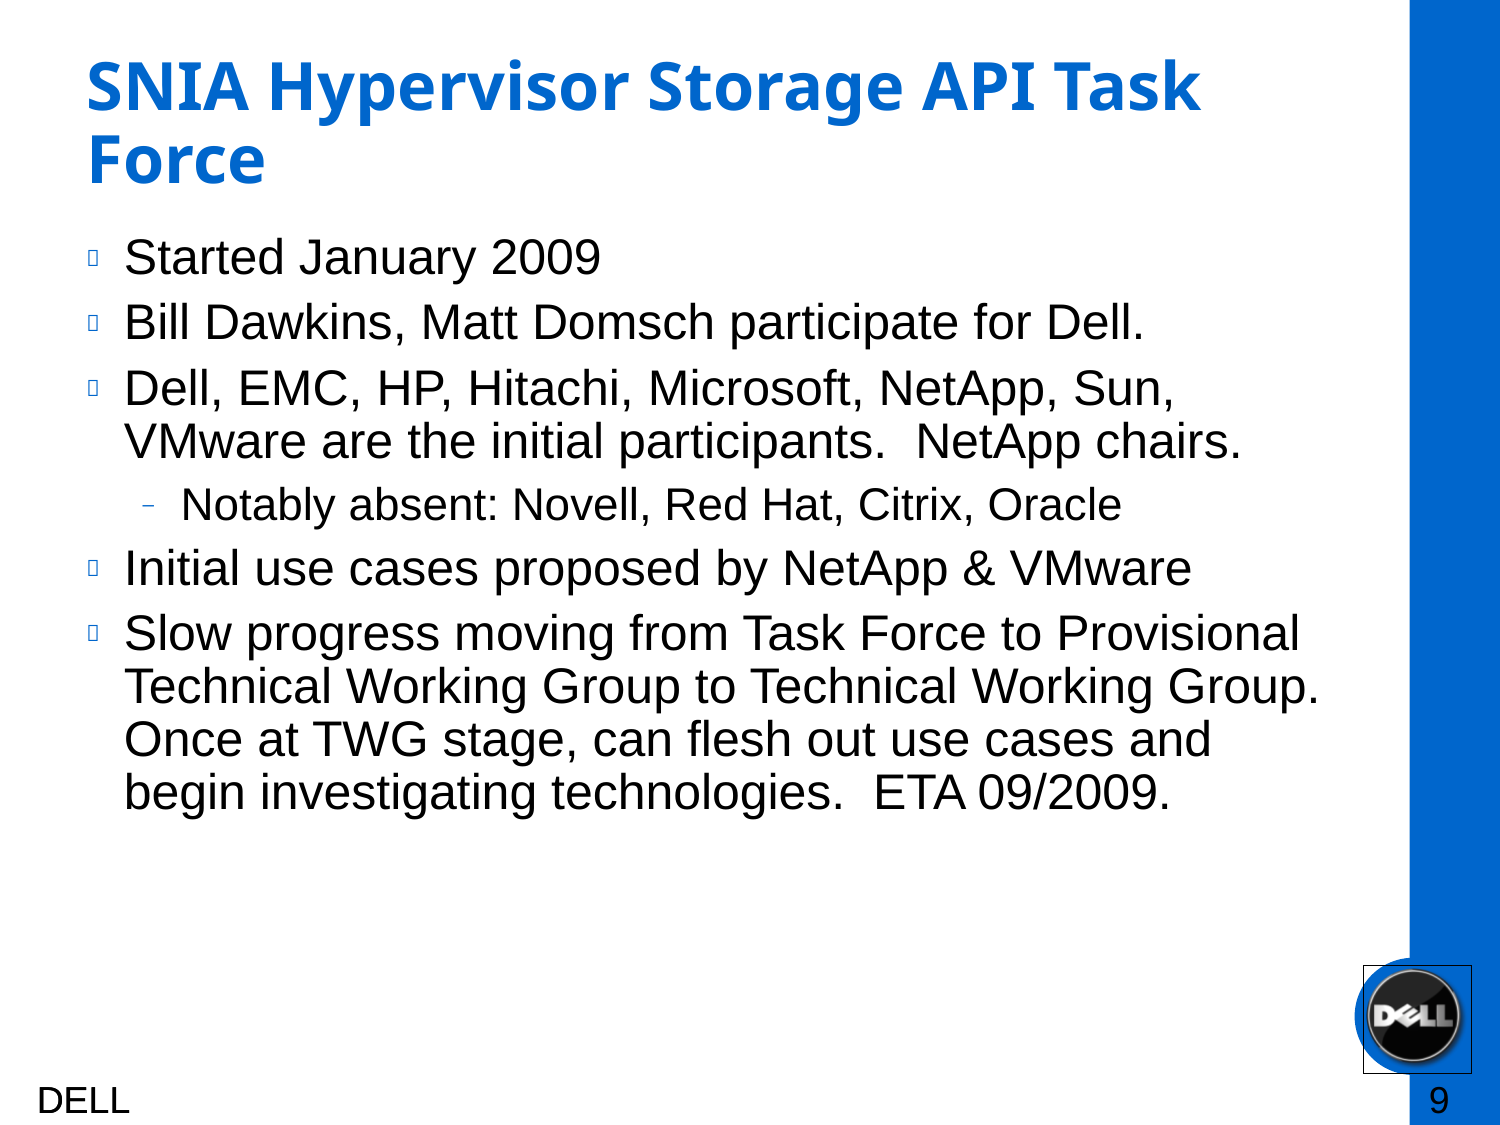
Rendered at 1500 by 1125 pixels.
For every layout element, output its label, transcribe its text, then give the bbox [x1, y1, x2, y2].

list Started January 2009 Bill Dawkins, Matt Domsch participate for Dell. Dell, EMC, HP, Hitachi, Microsoft, NetApp, Sun, VMware are the initial participants. NetApp chairs. Notably absent: Novell, Red Hat, Citrix, Oracle Initial use cases proposed by NetApp & VMware Slow progress moving from Task Force to Provisional Technical Working Group to Technical Working Group. Once at TWG stage, can flesh out use cases and begin investigating technologies. ETA 09/2009. [71, 224, 1352, 1073]
picture [1364, 966, 1471, 1073]
slide_number 10 [1414, 1072, 1493, 1124]
title SNIA Hypervisor Storage API Task Force [71, 25, 1352, 224]
footer DELL CONFIDENTIAL [11, 1072, 275, 1121]
